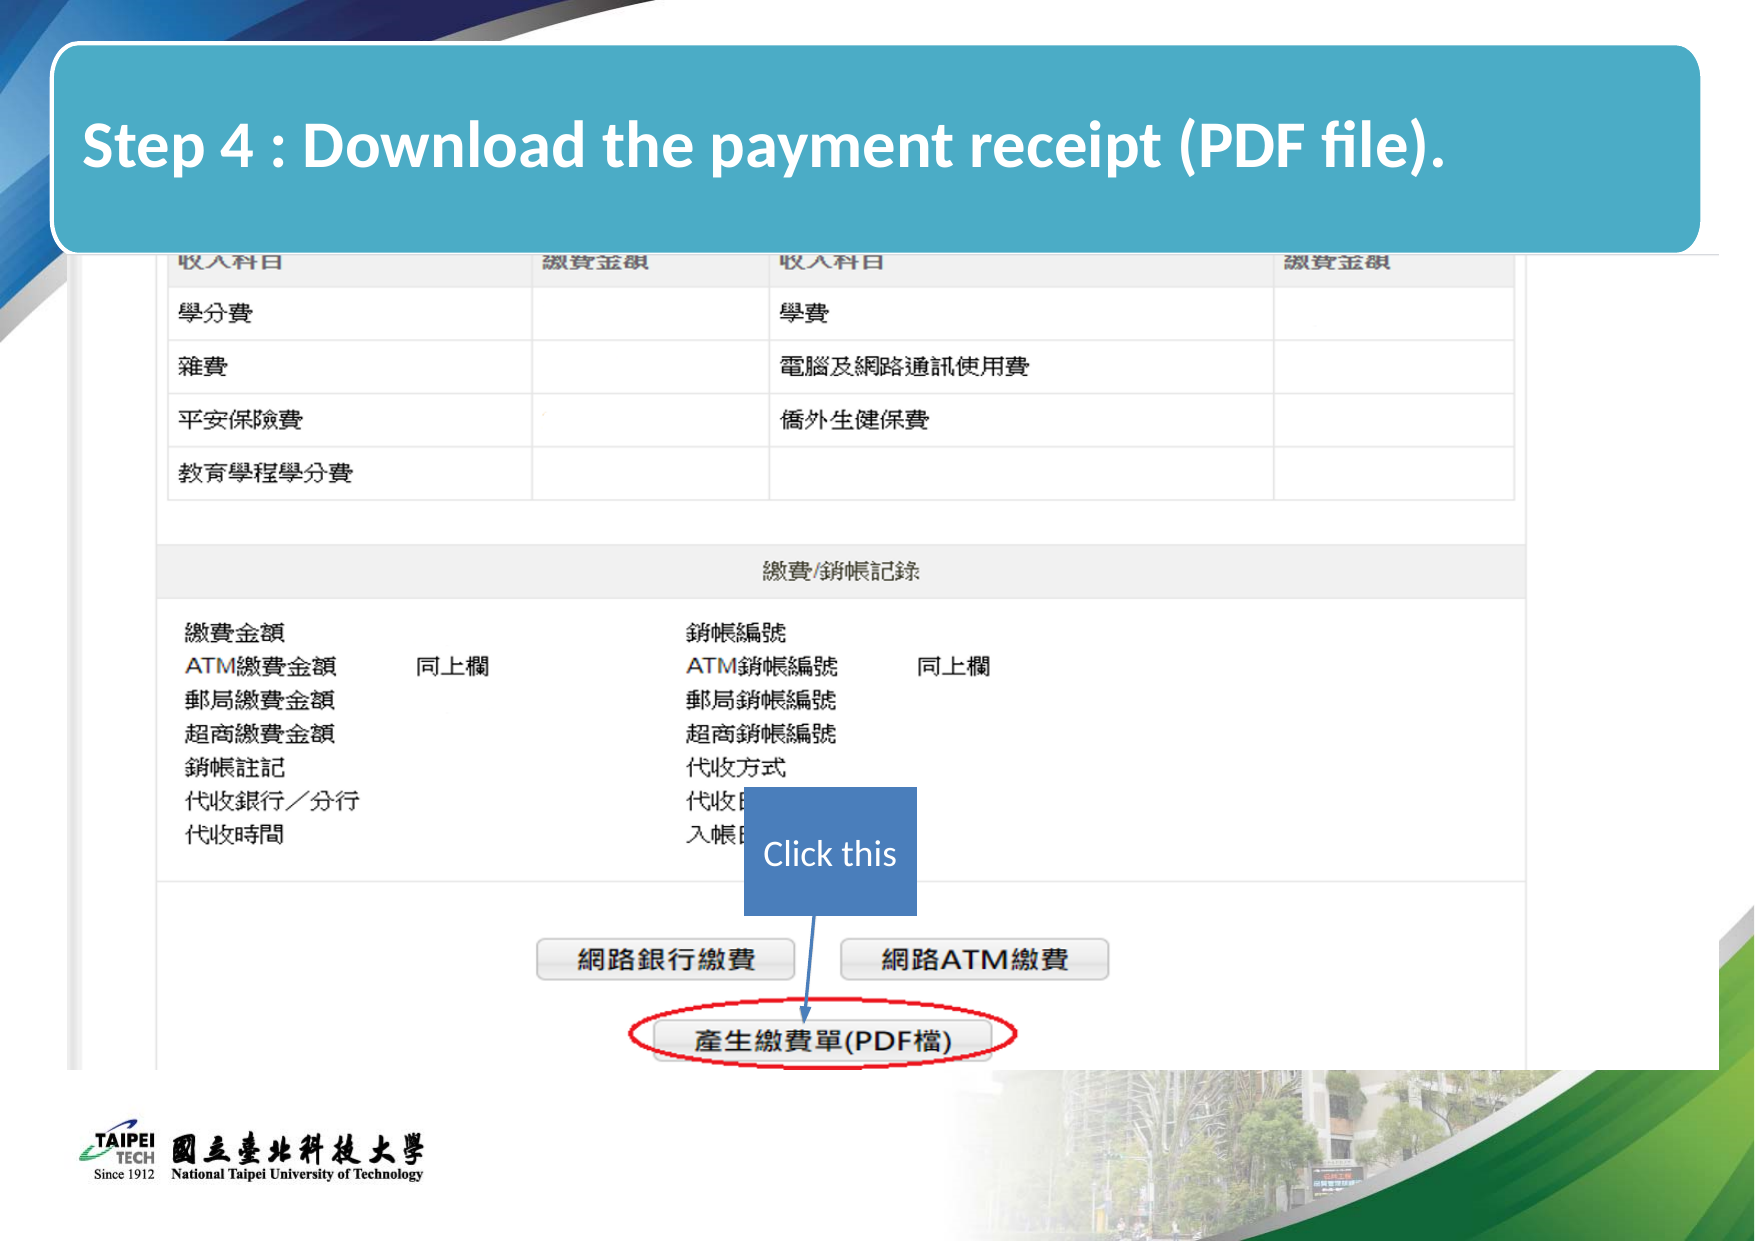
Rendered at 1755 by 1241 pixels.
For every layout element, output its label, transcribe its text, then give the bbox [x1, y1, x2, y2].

picture [67, 254, 1719, 1070]
text_box Step 4 : Download the payment receipt (PDF file). [51, 43, 1703, 254]
text_box Click this [745, 789, 916, 915]
